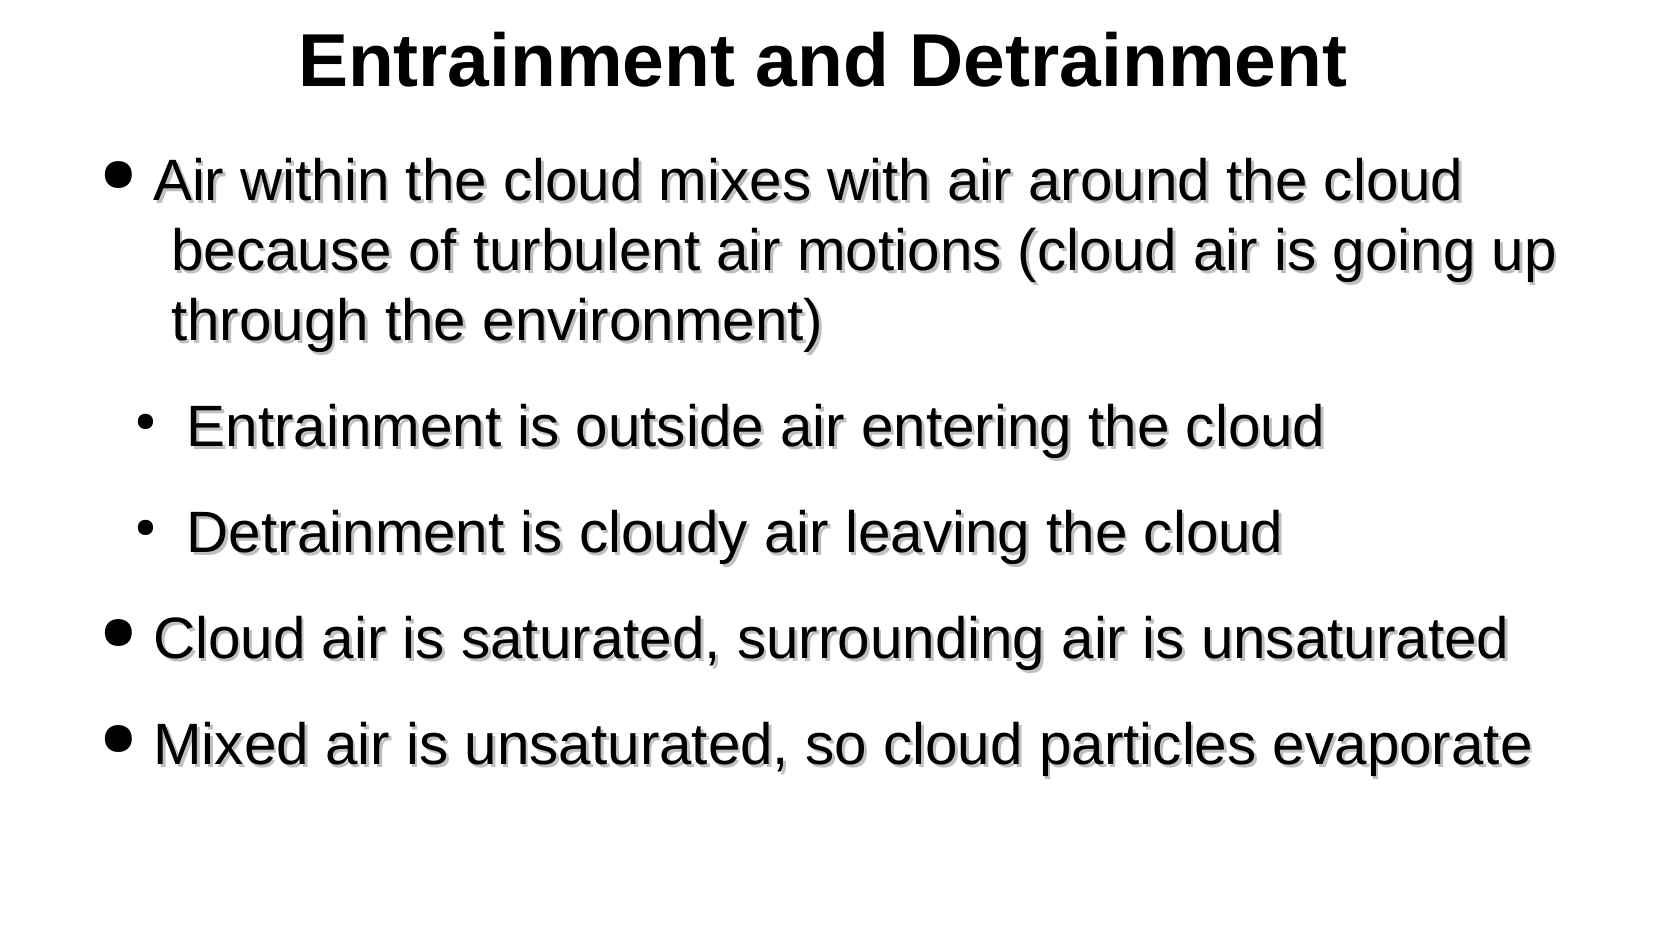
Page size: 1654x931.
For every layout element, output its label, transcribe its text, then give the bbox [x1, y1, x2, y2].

text_box Air within the cloud mixes with air around the cloud because of turbulent air motions (cloud air is going up through the environment) Entrainment is outside air entering the cloud Detrainment is cloudy air leaving the cloud Cloud air is saturated, surrounding air is unsaturated Mixed air is unsaturated, so cloud particles evaporate [85, 135, 1576, 784]
title Entrainment and Detrainment [0, 5, 1651, 107]
